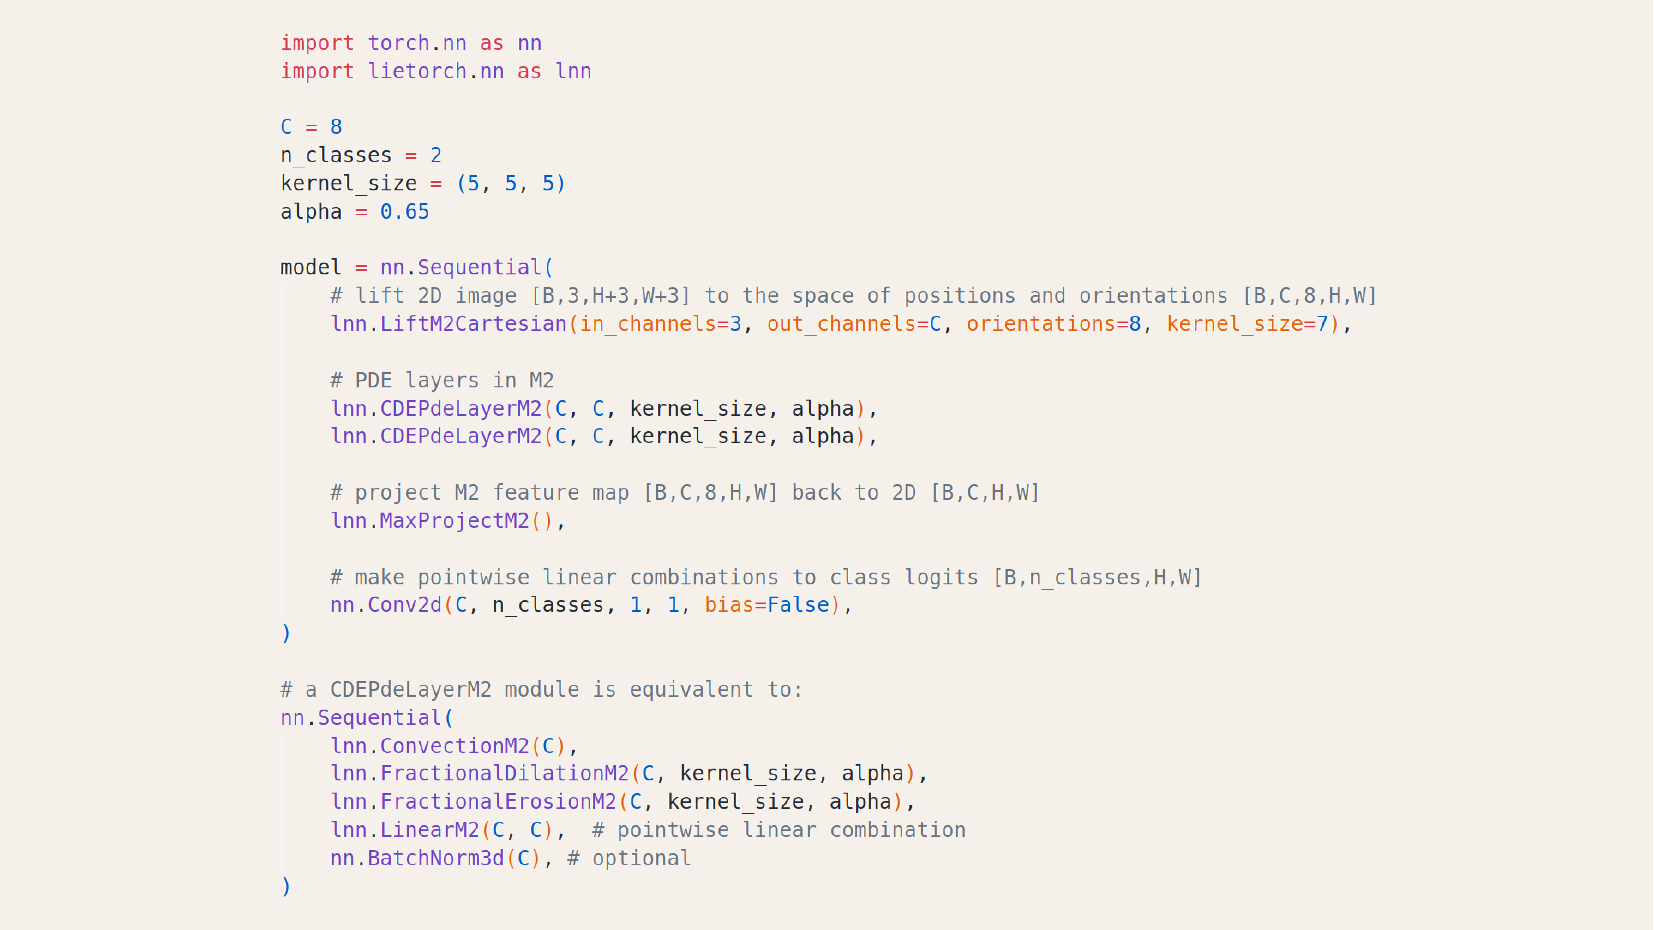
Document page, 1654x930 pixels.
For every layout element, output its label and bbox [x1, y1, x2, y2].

picture [271, 24, 1382, 906]
